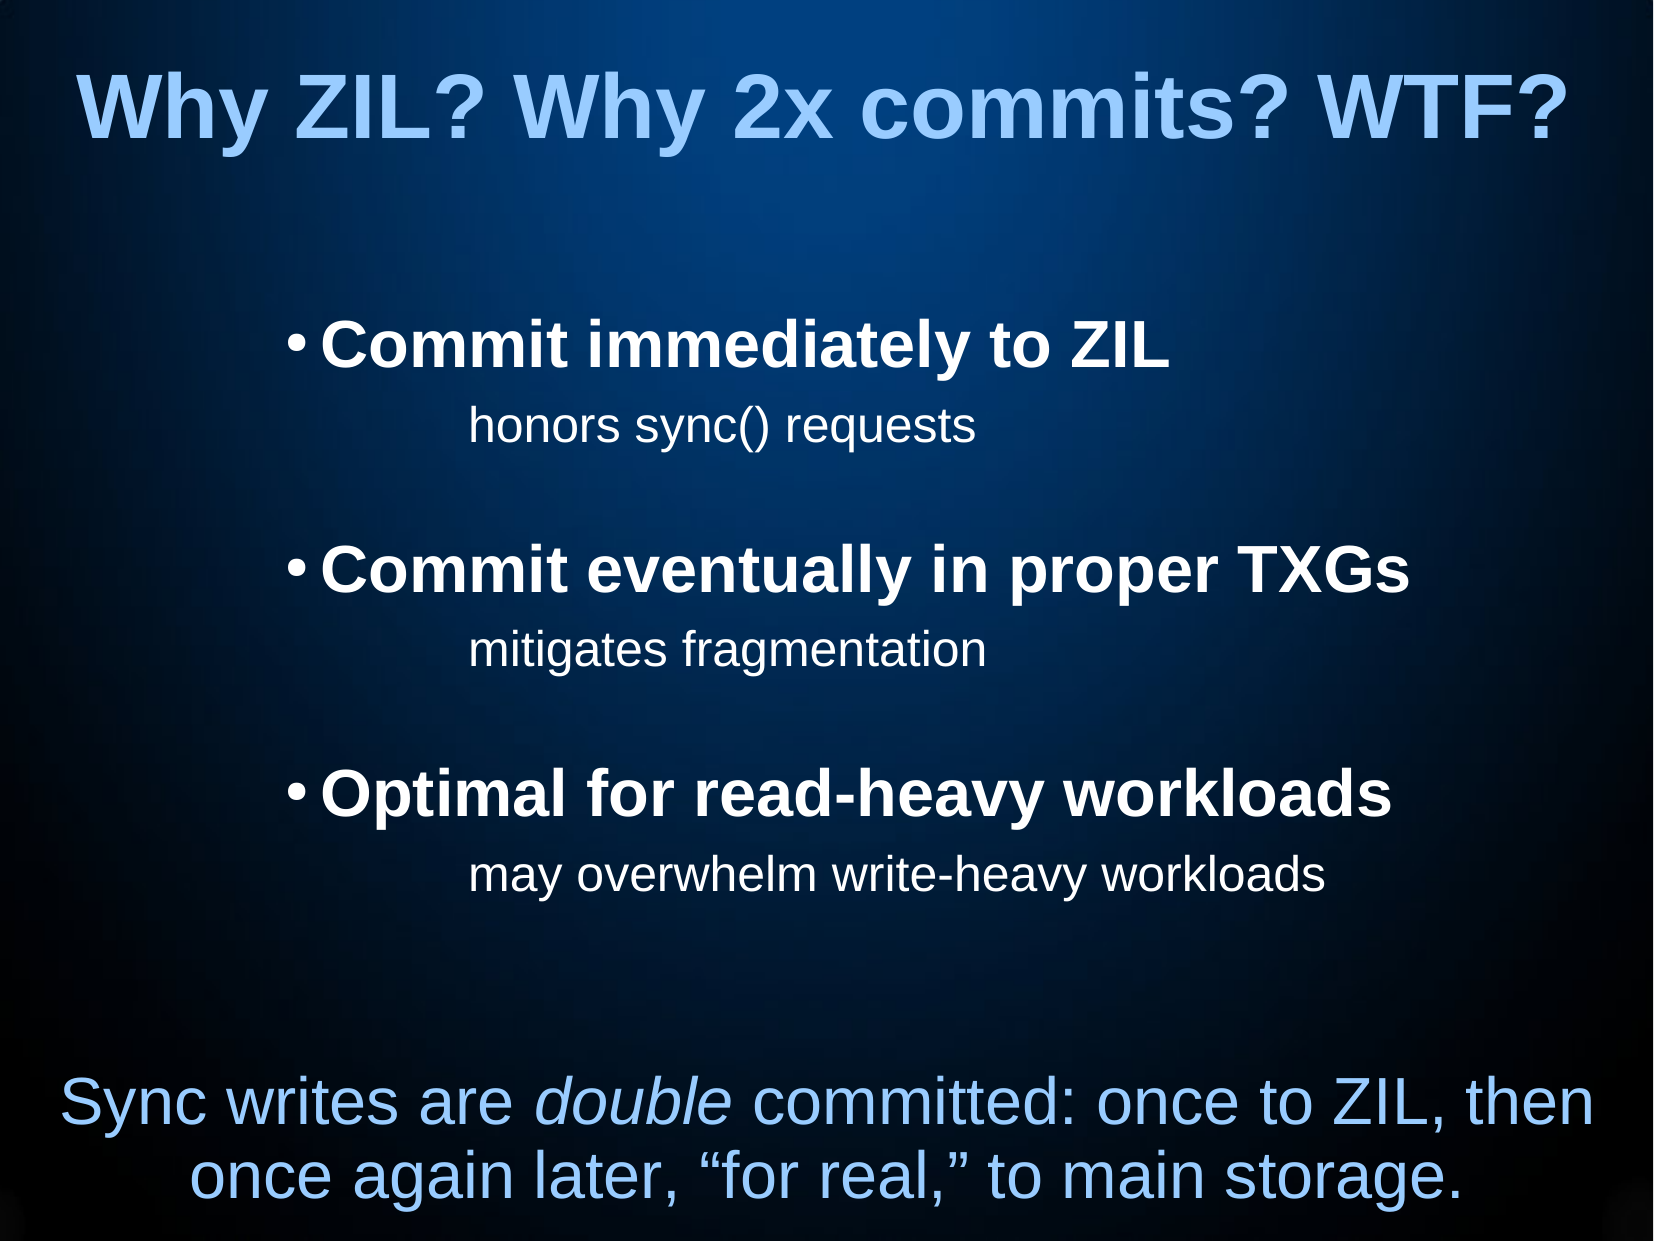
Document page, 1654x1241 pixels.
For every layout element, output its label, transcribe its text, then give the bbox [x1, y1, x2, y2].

title Sync writes are double committed: once to ZIL, then once again later, “for real,” to main storage. [3, 1035, 1653, 1241]
title Why ZIL? Why 2x commits? WTF? [0, 2, 1651, 211]
picture [0, 0, 1654, 1241]
text_box Commit immediately to ZIL honors sync() requests Commit eventually in proper TXGs mitigates fragmentation Optimal for read-heavy workloads may overwhelm write-heavy workloads [270, 300, 1441, 913]
